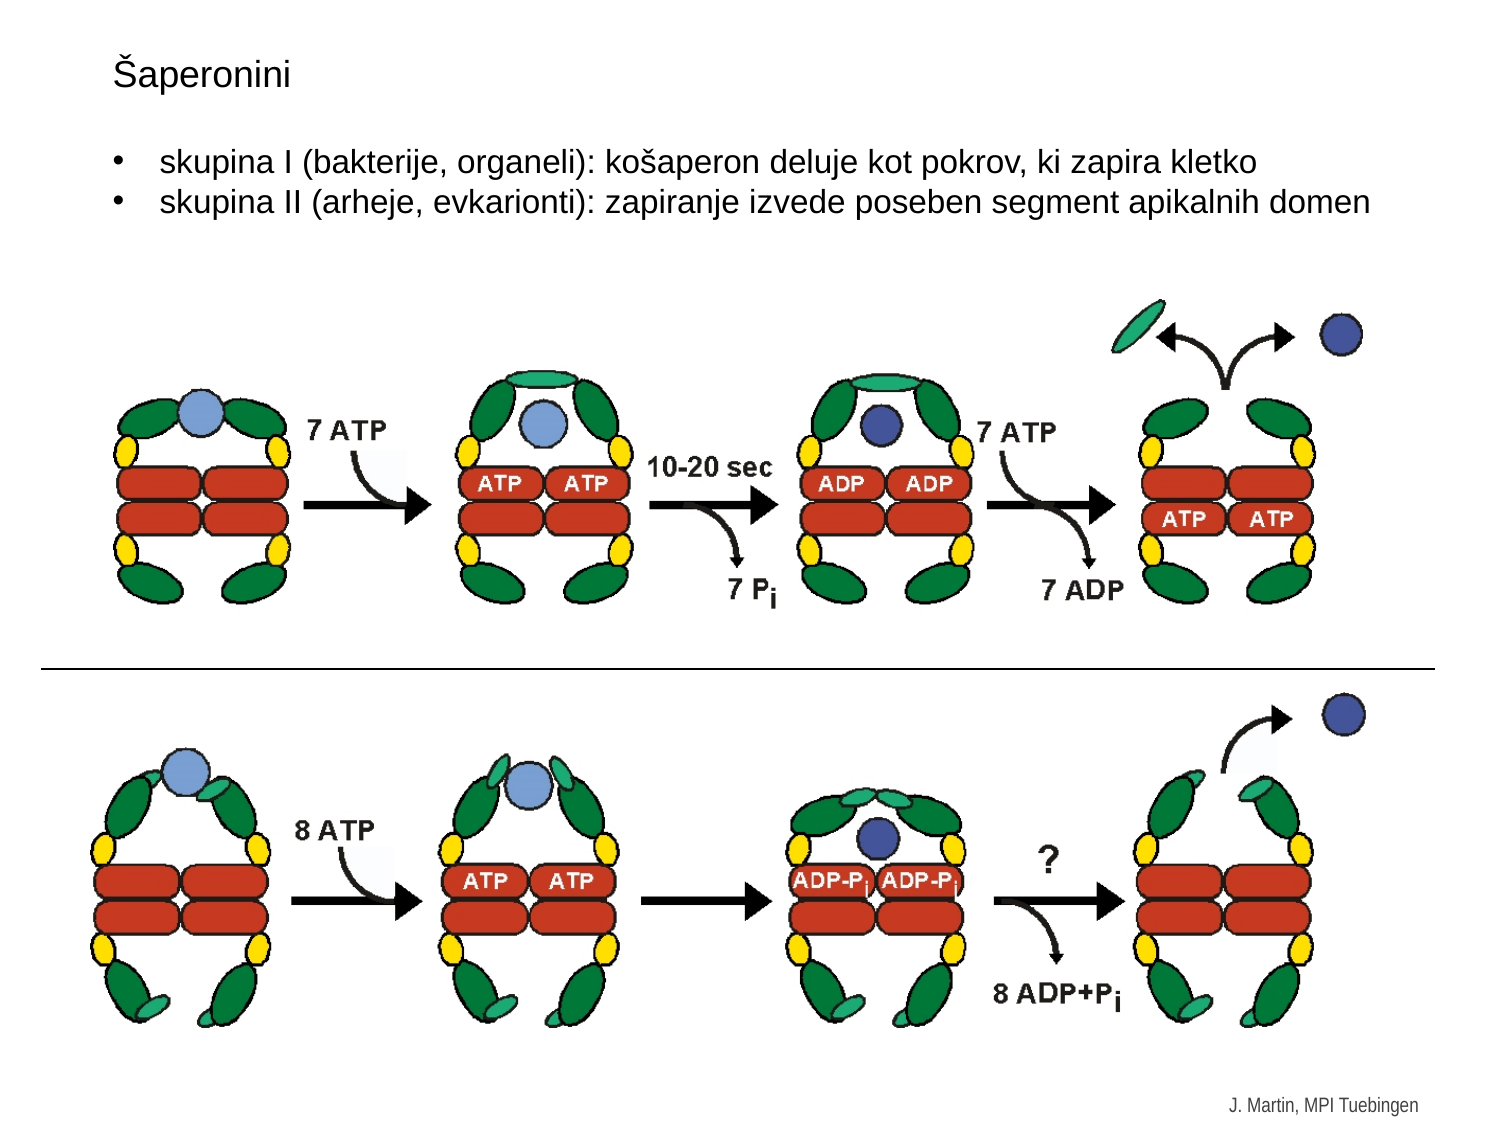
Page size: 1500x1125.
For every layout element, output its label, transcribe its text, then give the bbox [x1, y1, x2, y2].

picture [90, 692, 1368, 1029]
text_box J. Martin, MPI Tuebingen [1214, 1084, 1434, 1125]
text_box Šaperonini skupina I (bakterije, organeli): košaperon deluje kot pokrov, ki zapira kletko skupina II (arheje, evkarionti): zapiranje izvede poseben segment apikalnih domen [97, 42, 1388, 318]
picture [113, 299, 1363, 616]
